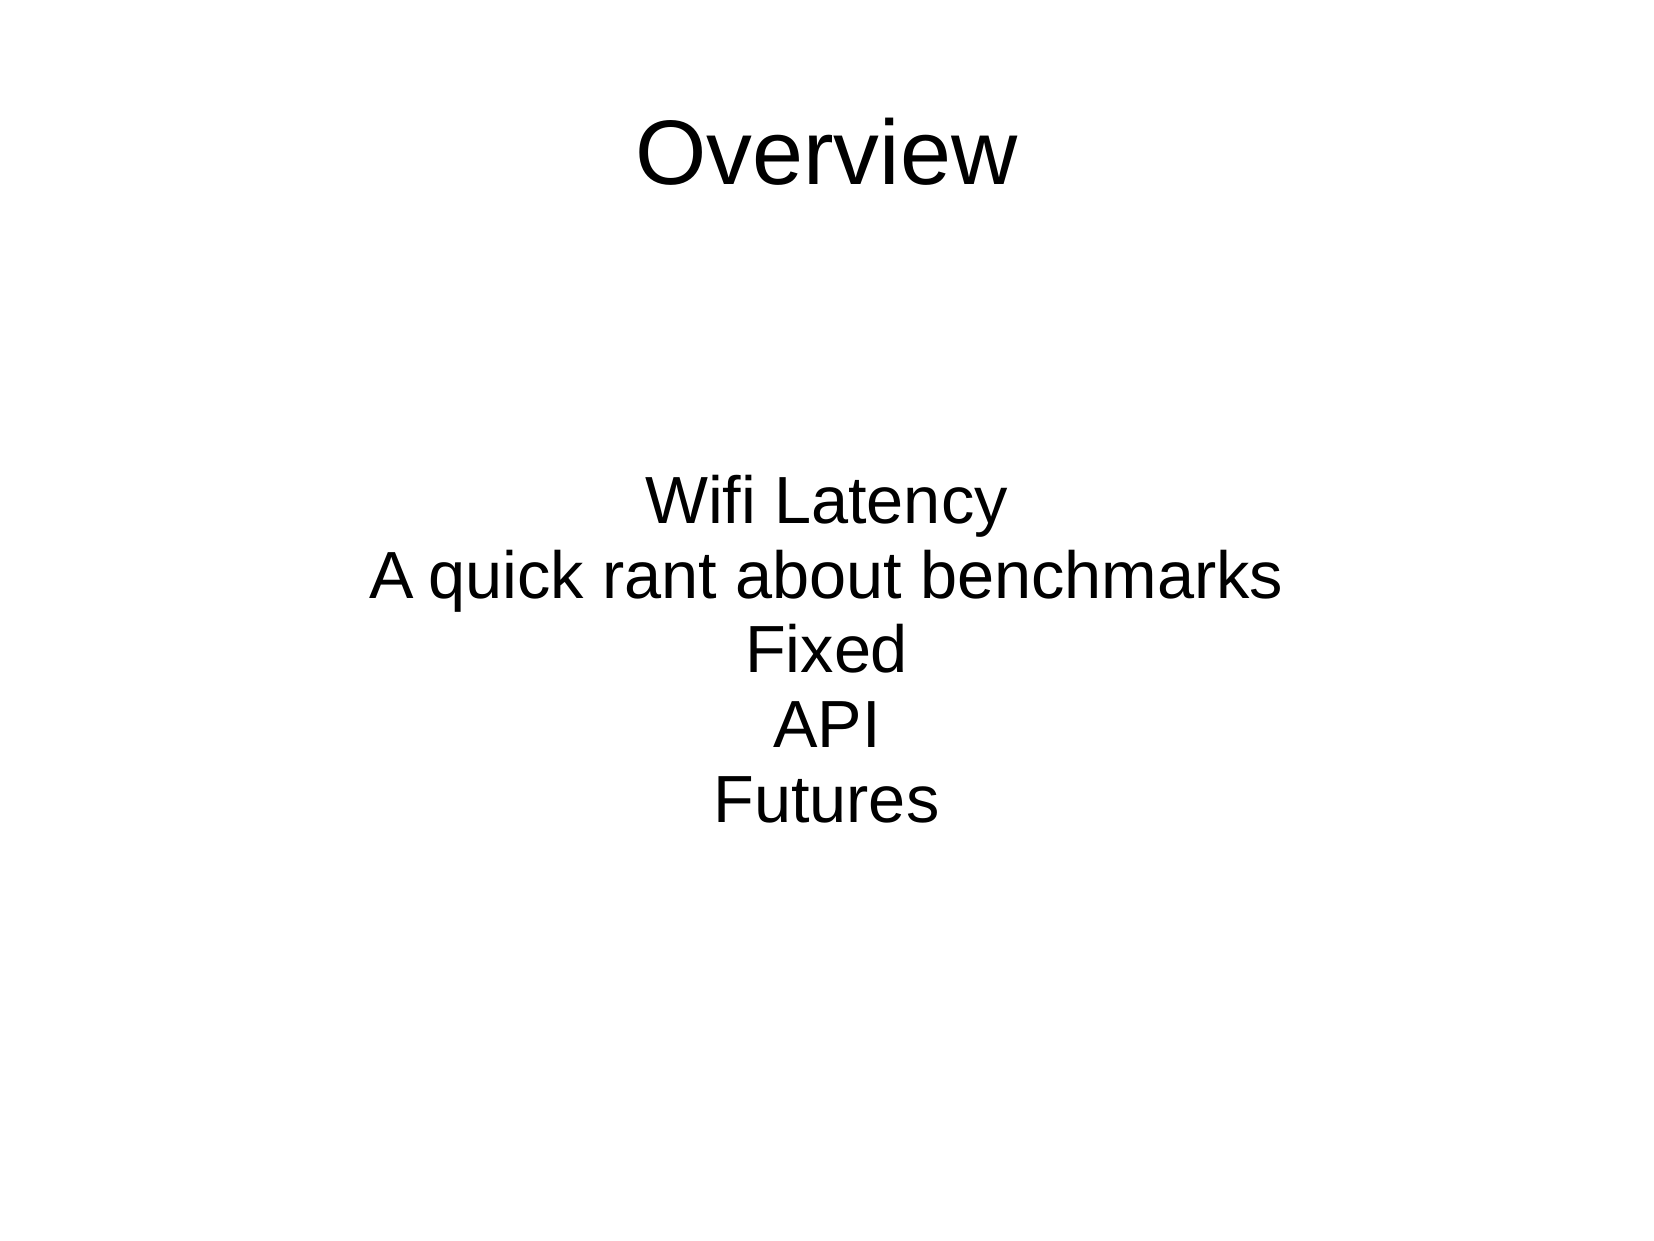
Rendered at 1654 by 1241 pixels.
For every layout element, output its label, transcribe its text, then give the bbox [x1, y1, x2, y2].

subtitle Wifi Latency A quick rant about benchmarks Fixed API Futures [82, 290, 1571, 1010]
title Overview [82, 49, 1571, 257]
